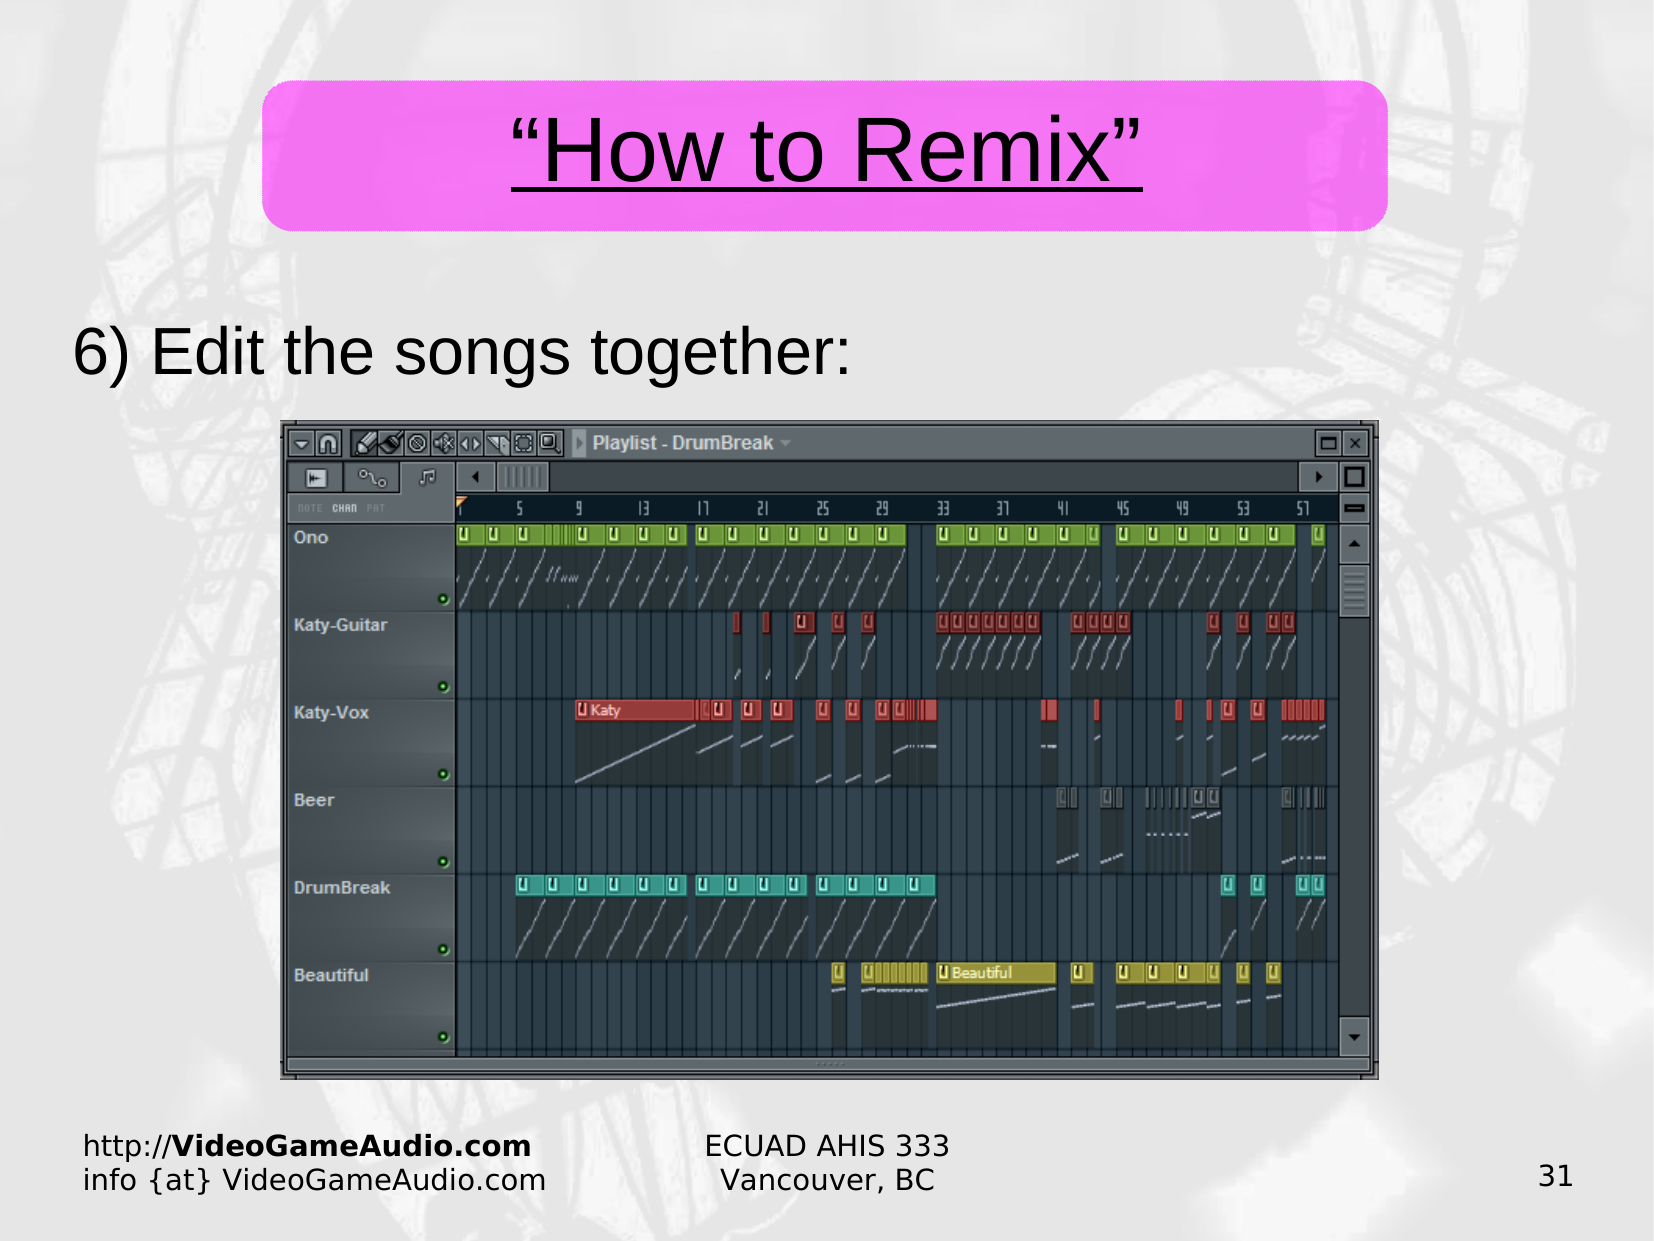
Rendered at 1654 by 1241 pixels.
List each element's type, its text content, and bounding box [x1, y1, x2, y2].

picture [0, 0, 1654, 1241]
title “How to Remix” [82, 49, 1571, 257]
text_box 6) Edit the songs together: [57, 311, 1613, 413]
